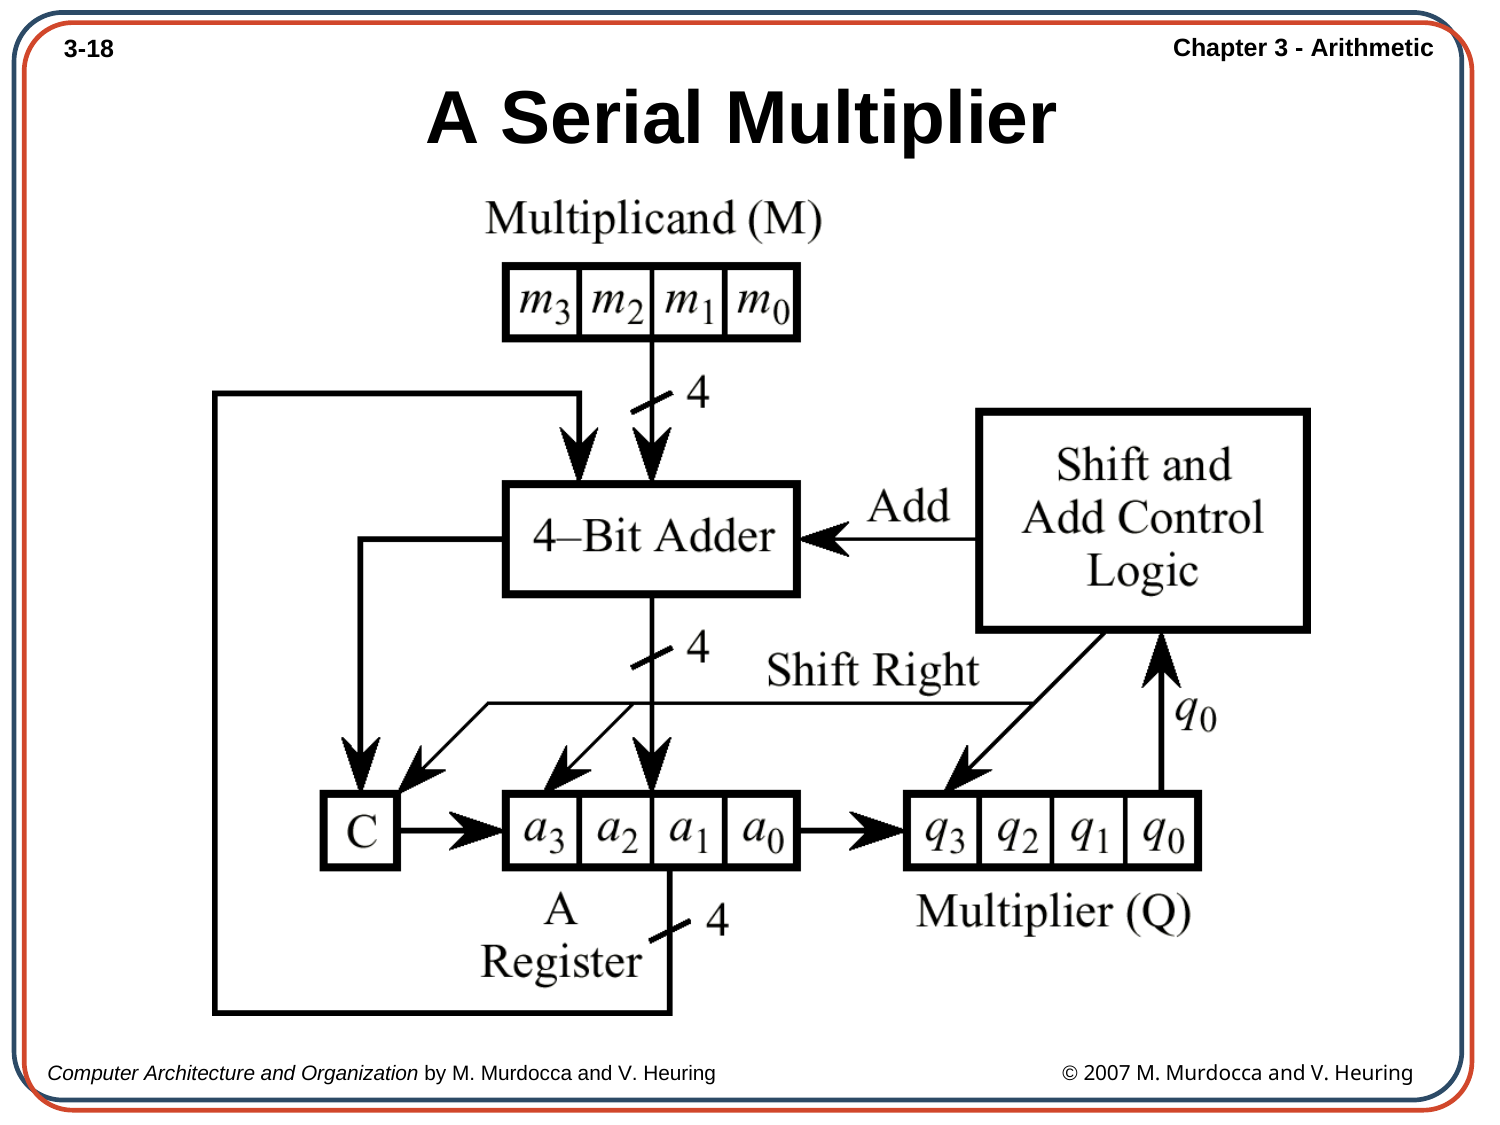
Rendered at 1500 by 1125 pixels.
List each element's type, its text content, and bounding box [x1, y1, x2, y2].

picture [212, 199, 1311, 1016]
title A Serial Multiplier [37, 75, 1447, 163]
